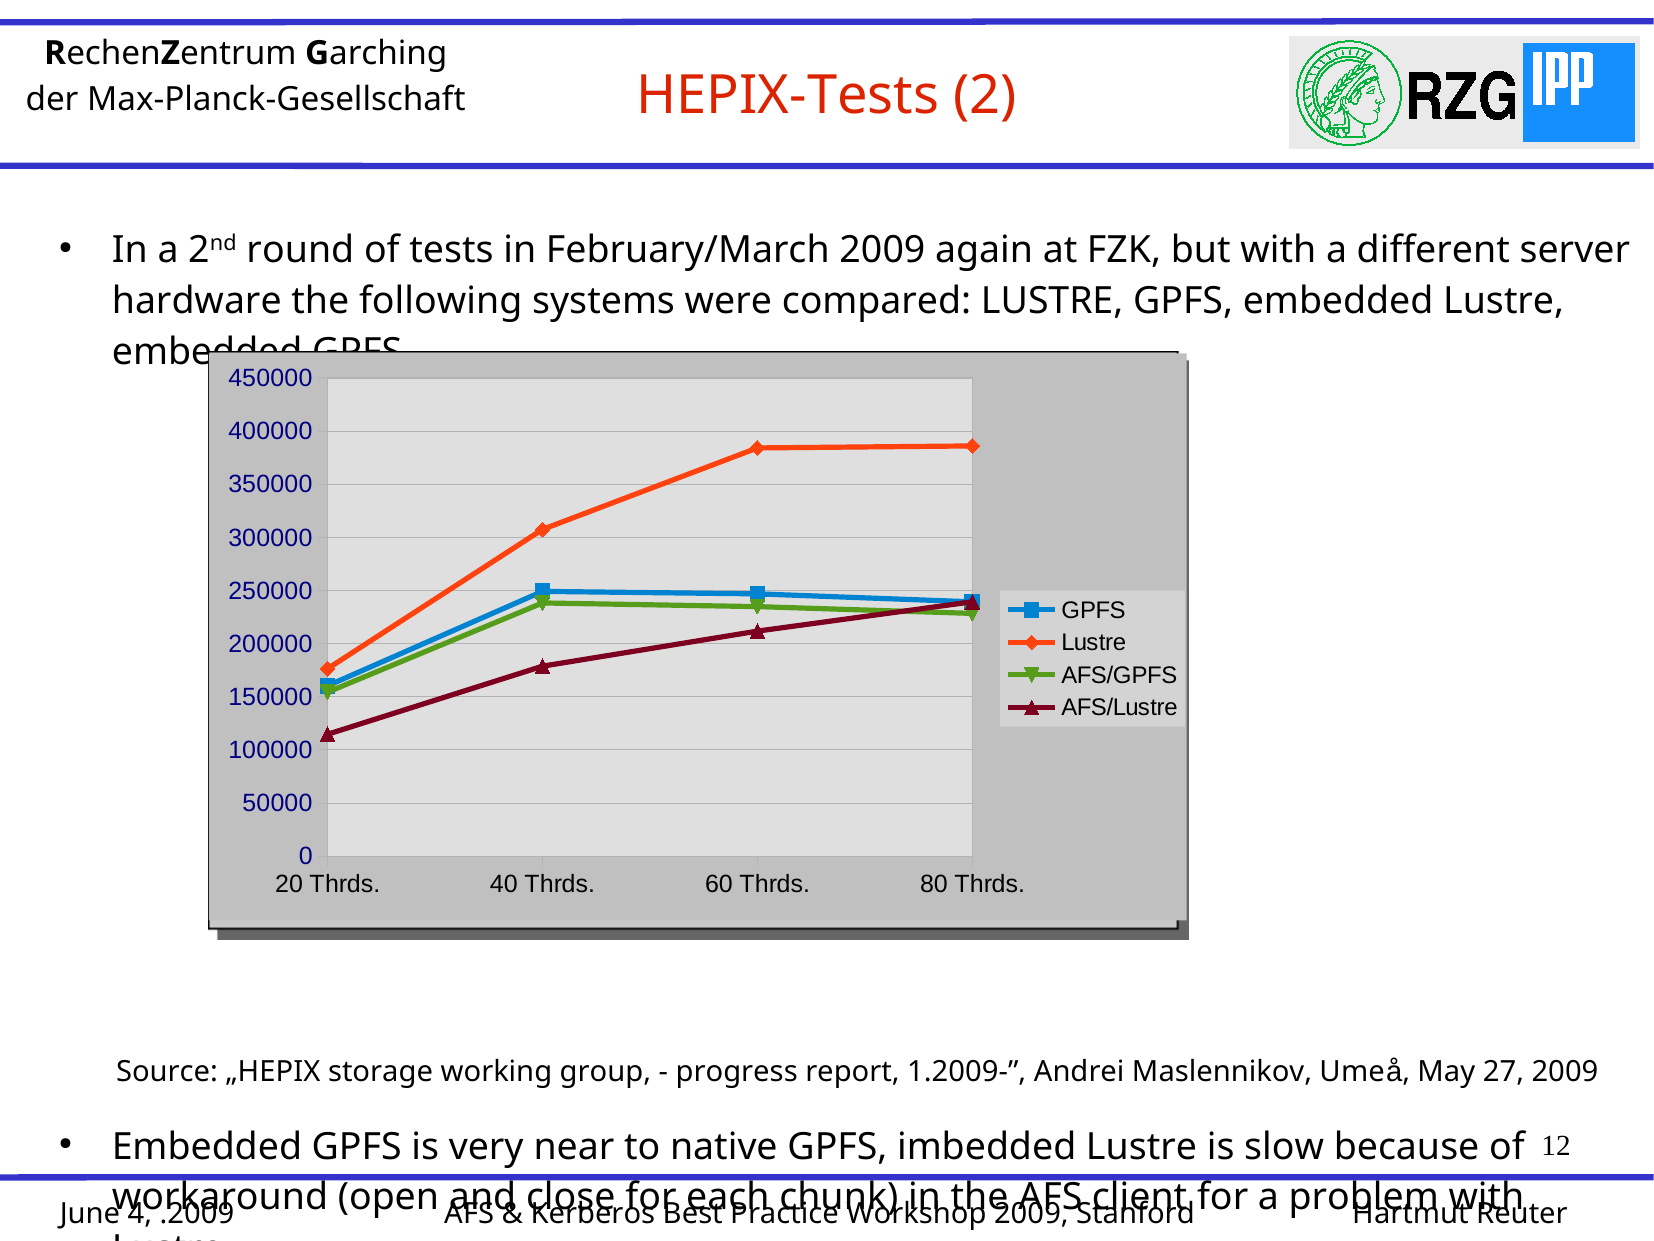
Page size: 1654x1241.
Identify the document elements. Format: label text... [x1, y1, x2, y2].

list In a 2nd round of tests in February/March 2009 again at FZK, but with a different server hardware the following systems were compared: LUSTRE, GPFS, embedded Lustre, embedded GPFS. Source: „HEPIX storage working group, - progress report, 1.2009-”, Andrei Maslennikov, Umeå, May 27, 2009 Embedded GPFS is very near to native GPFS, imbedded Lustre is slow because of workaround (open and close for each chunk) in the AFS client for a problem with Lustre [26, 169, 1654, 1241]
chart [208, 353, 1187, 921]
text_box HEPIX-Tests (2) [0, 47, 1654, 173]
picture [1289, 36, 1640, 47]
picture [208, 351, 1189, 940]
